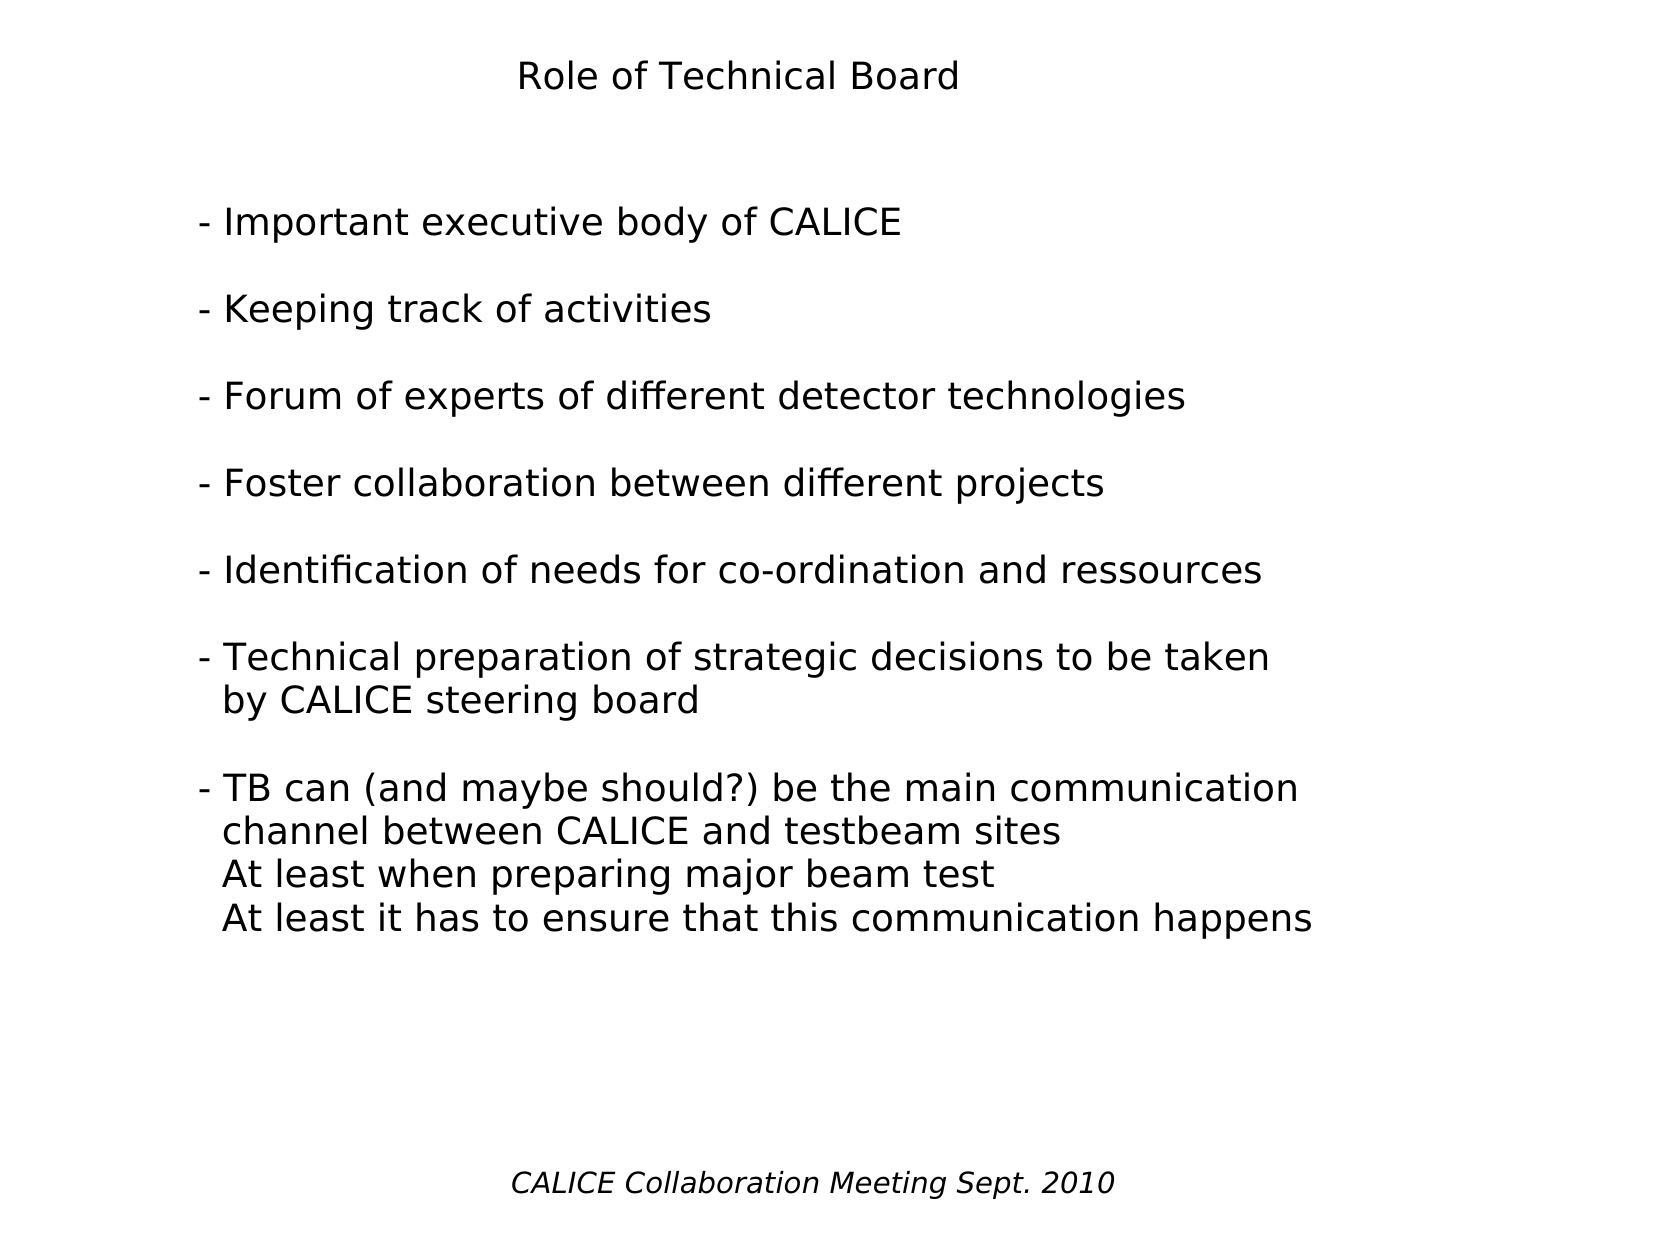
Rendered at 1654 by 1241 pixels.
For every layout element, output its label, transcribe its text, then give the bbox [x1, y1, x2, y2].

text_box - Important executive body of CALICE - Keeping track of activities - Forum of experts of different detector technologies - Foster collaboration between different projects - Identification of needs for co-ordination and ressources - Technical preparation of strategic decisions to be taken by CALICE steering board - TB can (and maybe should?) be the main communication channel between CALICE and testbeam sites At least when preparing major beam test At least it has to ensure that this communication happens [183, 193, 1335, 948]
text_box Role of Technical Board [501, 47, 976, 106]
